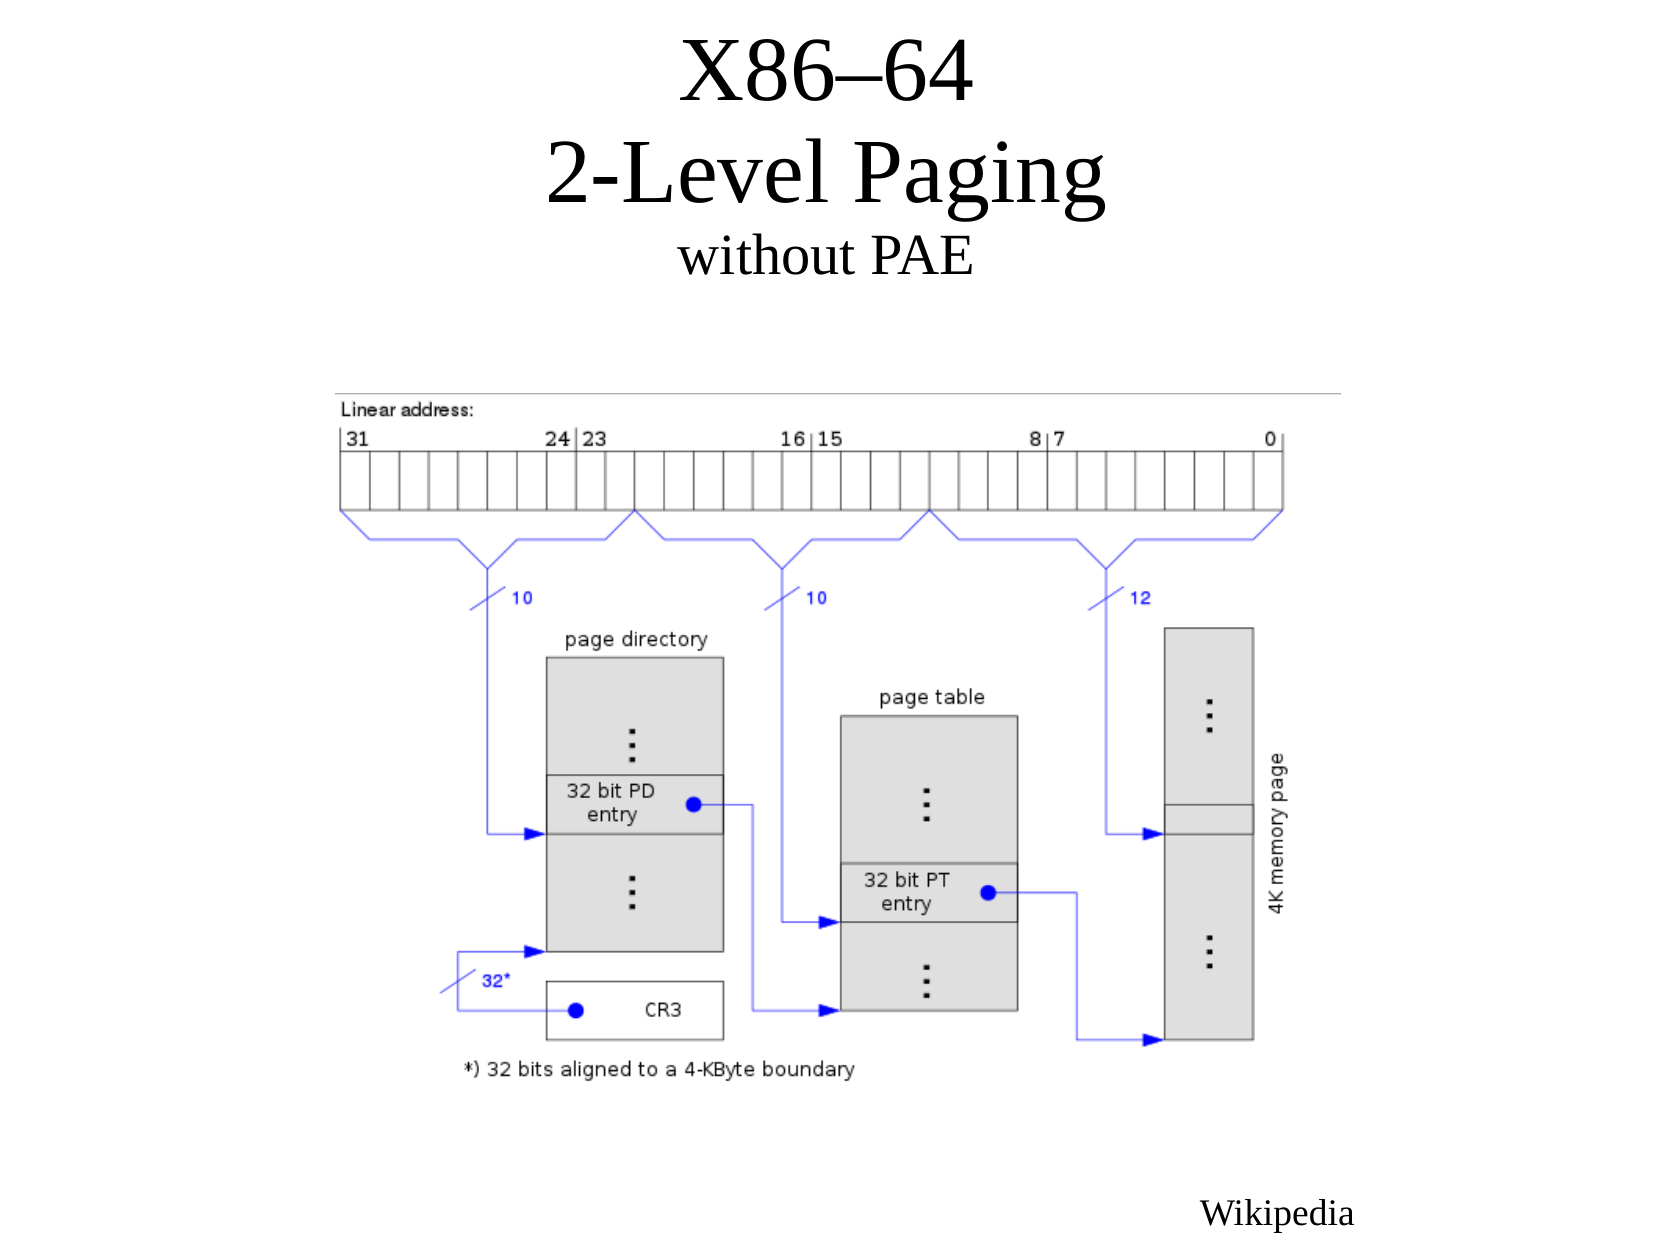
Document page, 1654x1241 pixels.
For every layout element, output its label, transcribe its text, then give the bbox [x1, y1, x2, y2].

text_box Wikipedia [1185, 1185, 1377, 1241]
picture [335, 393, 1341, 1128]
title X86–64 2-Level Paging without PAE [82, 17, 1571, 289]
